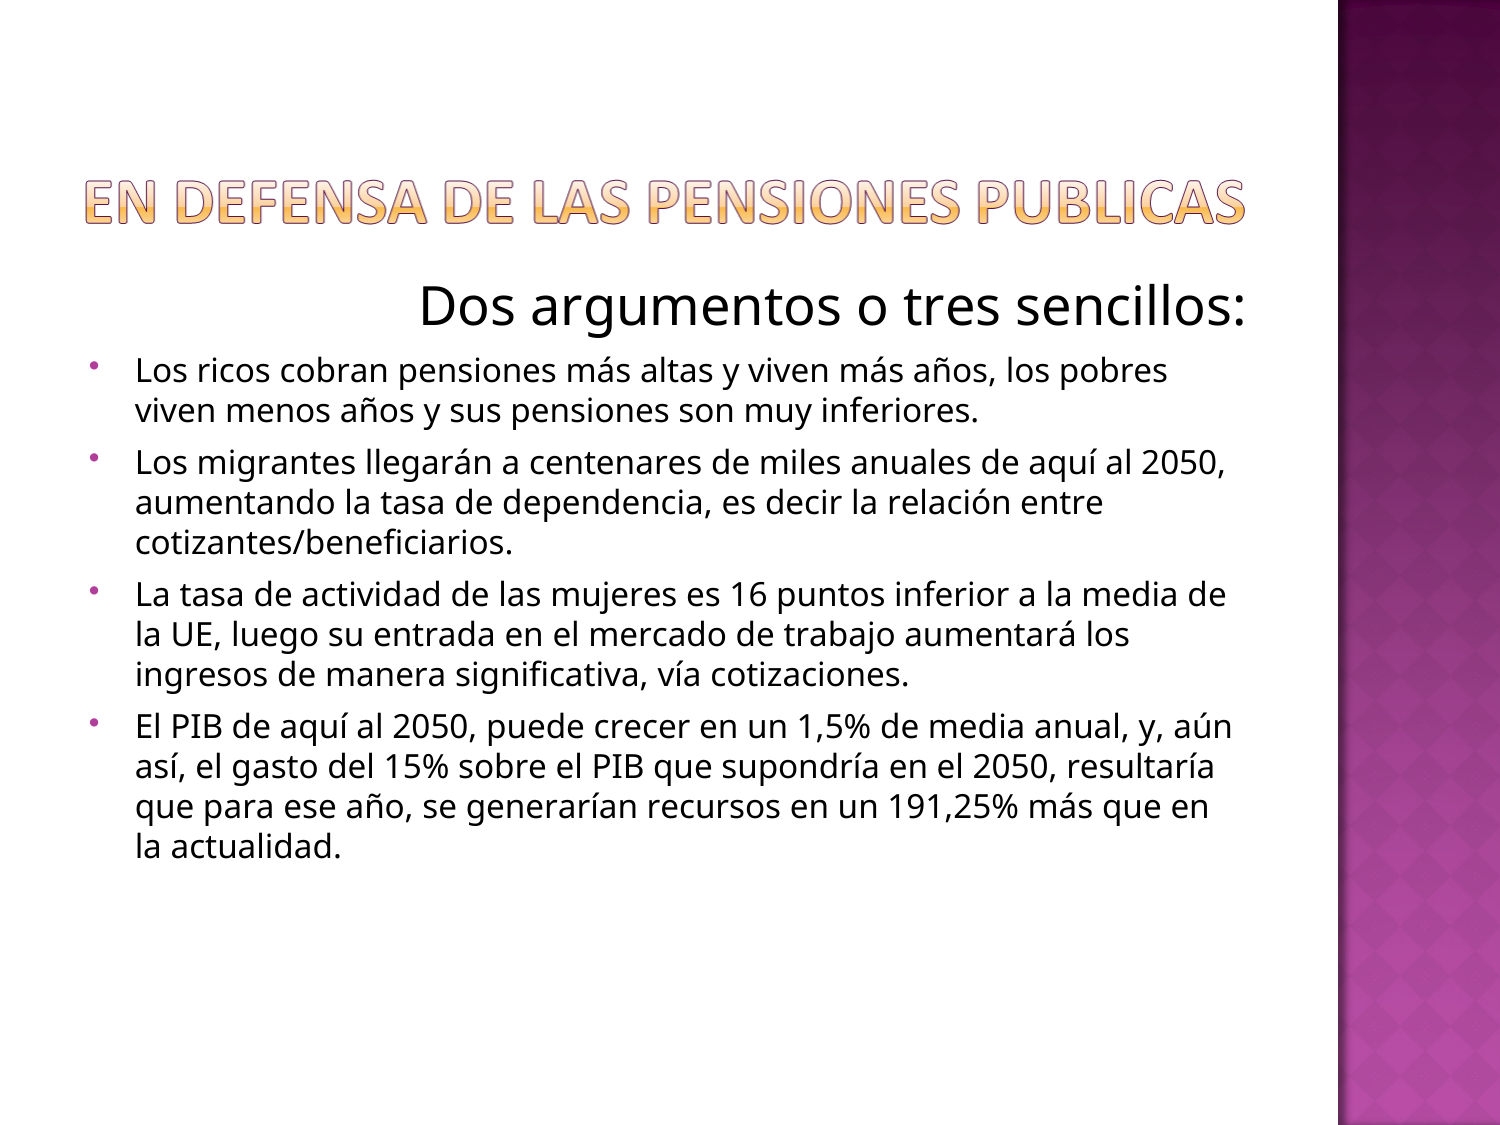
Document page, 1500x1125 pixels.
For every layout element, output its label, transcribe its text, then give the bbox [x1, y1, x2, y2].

picture [1337, 0, 1500, 1125]
list Dos argumentos o tres sencillos: Los ricos cobran pensiones más altas y viven más años, los pobres viven menos años y sus pensiones son muy inferiores. Los migrantes llegarán a centenares de miles anuales de aquí al 2050, aumentando la tasa de dependencia, es decir la relación entre cotizantes/beneficiarios. La tasa de actividad de las mujeres es 16 puntos inferior a la media de la UE, luego su entrada en el mercado de trabajo aumentará los ingresos de manera significativa, vía cotizaciones. El PIB de aquí al 2050, puede crecer en un 1,5% de media anual, y, aún así, el gasto del 15% sobre el PIB que supondría en el 2050, resultaría que para ese año, se generarían recursos en un 191,25% más que en la actualidad. [75, 263, 1263, 1060]
text_box [41, 52, 1287, 241]
